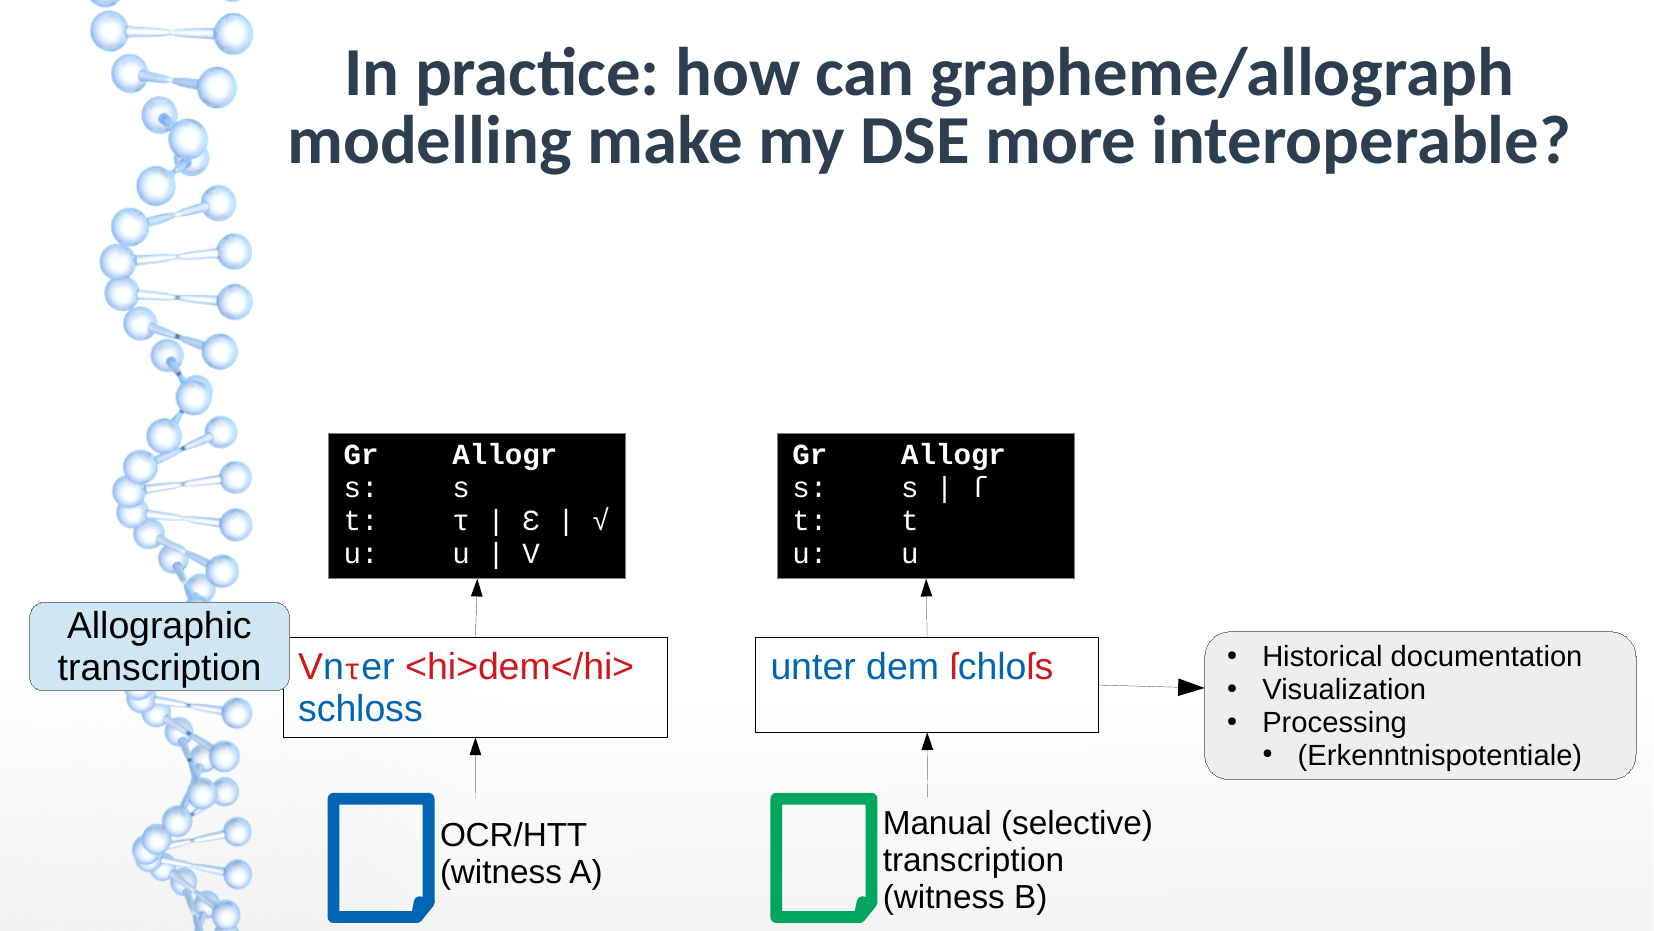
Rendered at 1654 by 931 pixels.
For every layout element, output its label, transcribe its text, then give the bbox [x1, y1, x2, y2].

text_box unter dem ſchloſs [755, 637, 1099, 733]
text_box Manual (selective) transcription (witness B) [868, 797, 1169, 924]
text_box Allographic transcription [29, 602, 290, 691]
text_box Vnτer <hi>dem</hi> schloss [283, 637, 668, 738]
title In practice: how can grapheme/allograph modelling make my DSE more interoperable? [265, 35, 1595, 189]
text_box OCR/HTT (witness A) [435, 809, 618, 898]
text_box Gr Allogr s: s | ſ t: t u: u [777, 433, 1075, 579]
picture [0, 0, 1654, 931]
text_box Historical documentation Visualization Processing (Erkenntnispotentiale) [1204, 631, 1637, 780]
text_box Gr Allogr s: s t: τ | Ɛ | √ u: u | V [328, 433, 626, 579]
